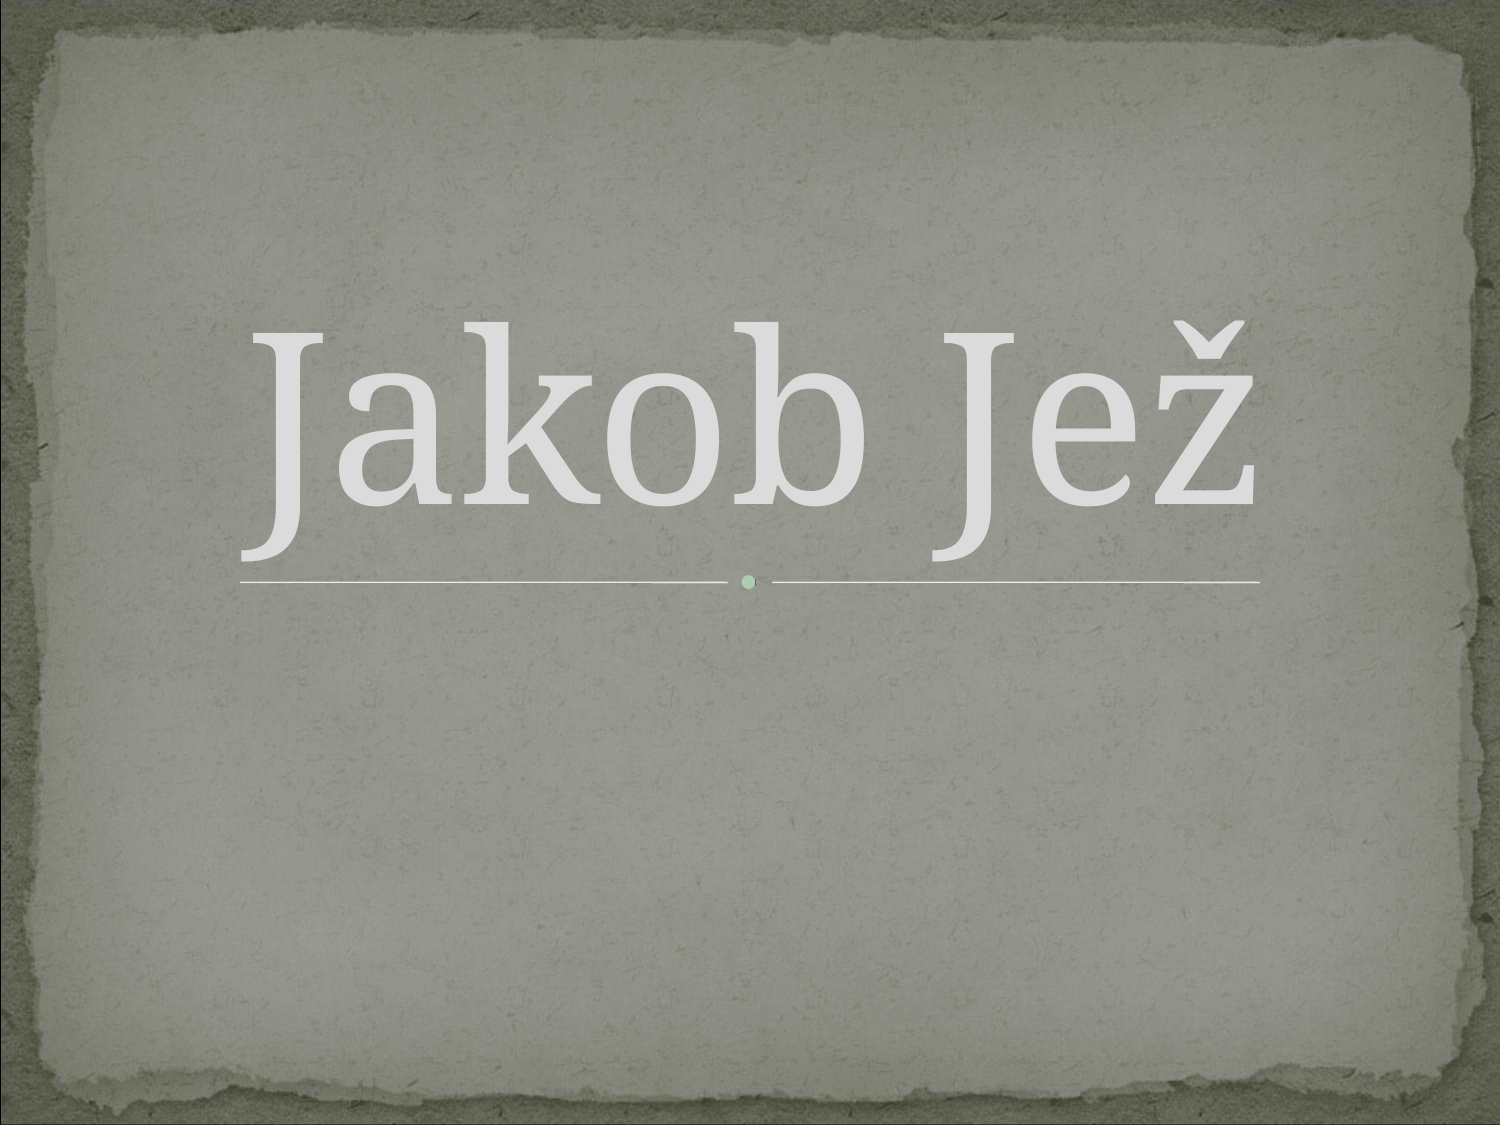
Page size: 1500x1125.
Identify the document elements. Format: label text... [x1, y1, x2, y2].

picture [0, 0, 1500, 1125]
title Jakob Jež [75, 235, 1438, 561]
